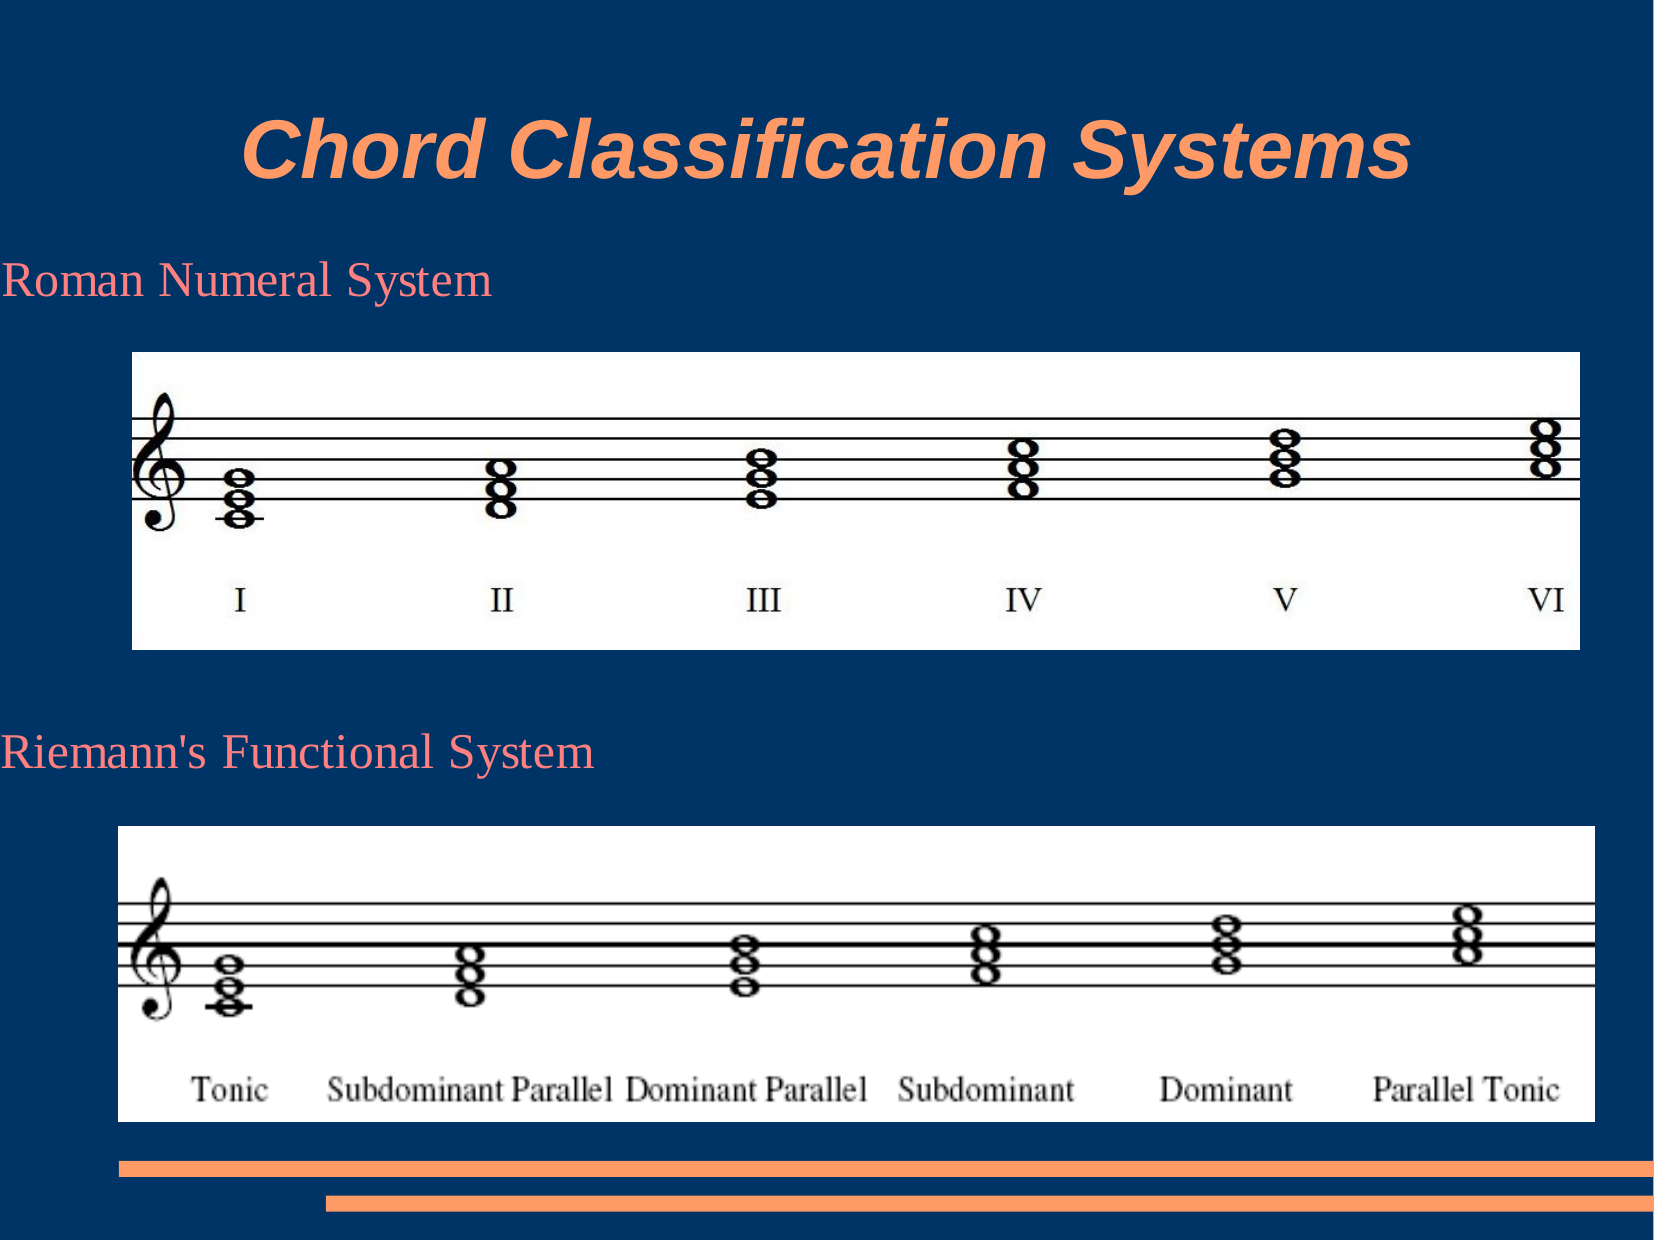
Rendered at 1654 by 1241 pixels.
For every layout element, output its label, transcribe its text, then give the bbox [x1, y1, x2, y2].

picture [118, 826, 1595, 1123]
title Chord Classification Systems [121, 46, 1534, 254]
chart [0, 236, 1006, 414]
picture [132, 352, 1580, 650]
chart [0, 709, 1004, 886]
